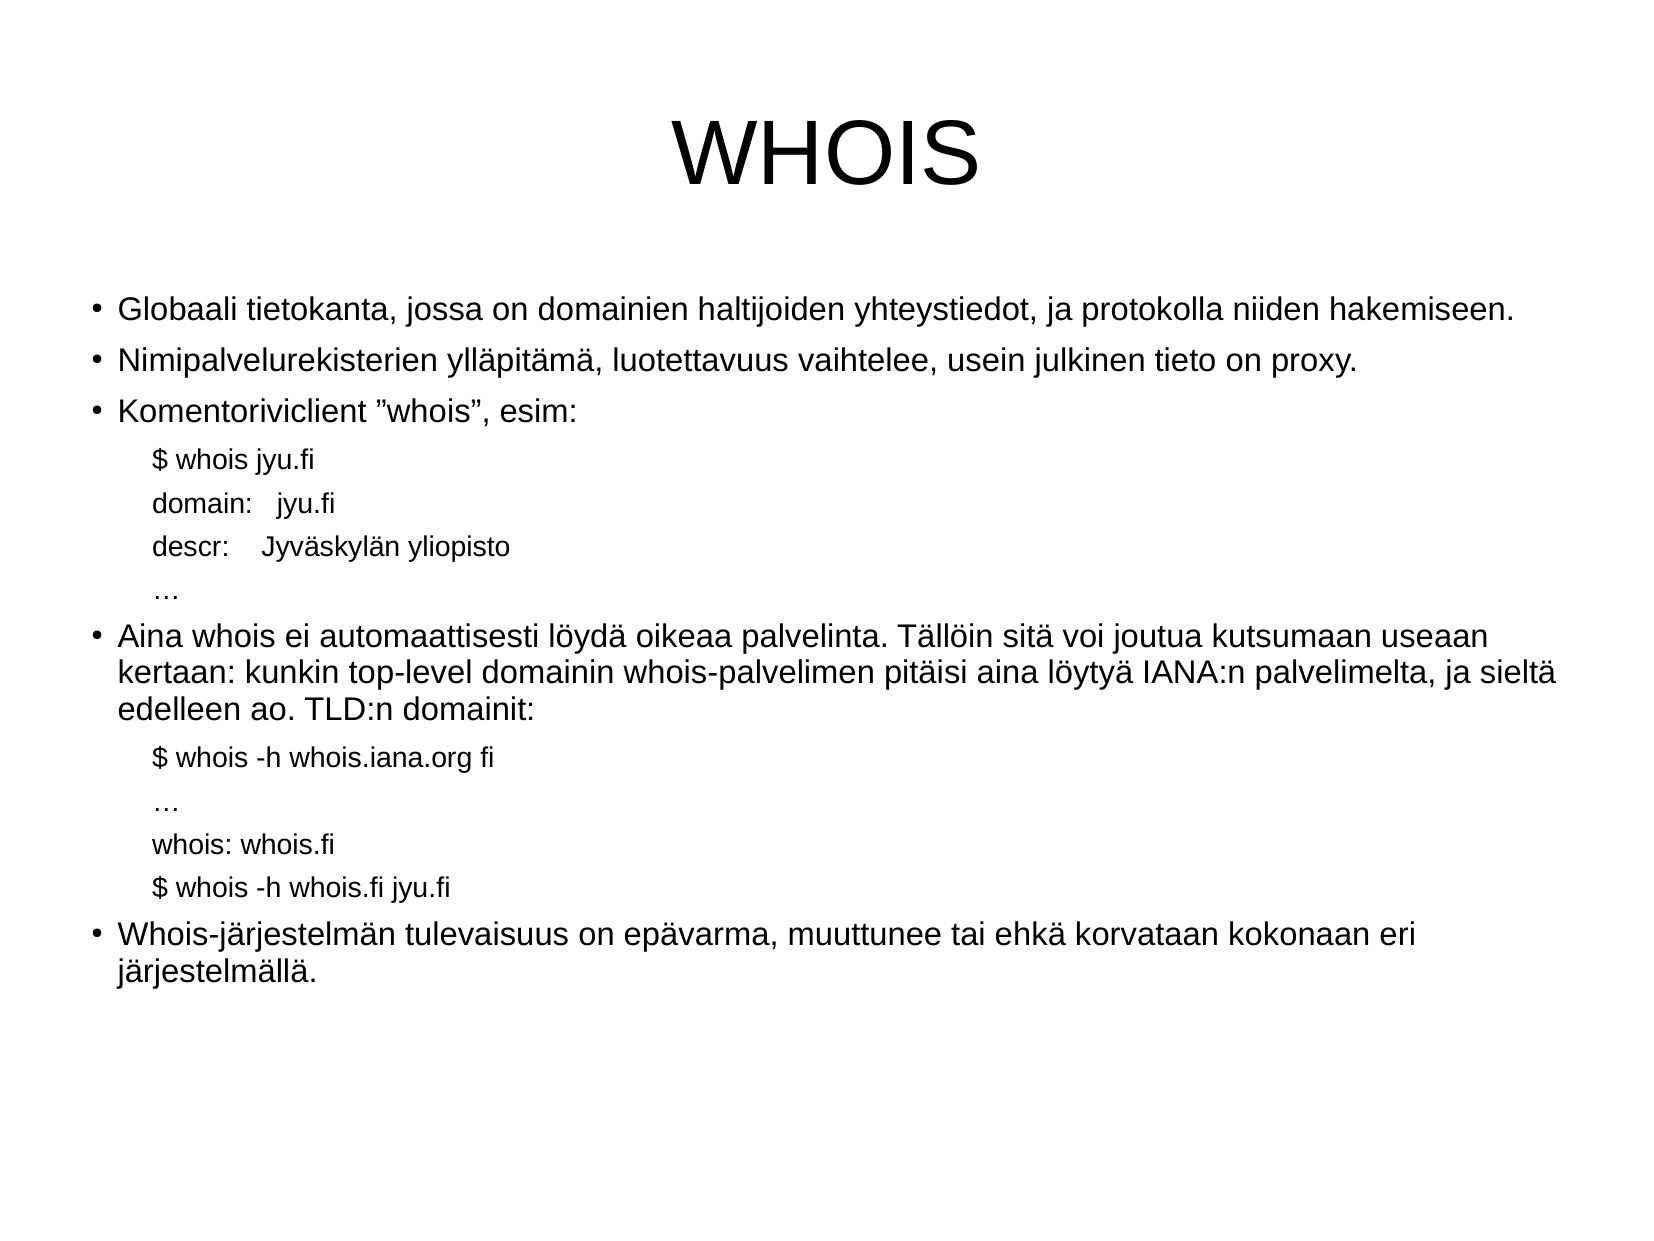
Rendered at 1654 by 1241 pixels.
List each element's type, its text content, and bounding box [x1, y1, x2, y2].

list Globaali tietokanta, jossa on domainien haltijoiden yhteystiedot, ja protokolla niiden hakemiseen. Nimipalvelurekisterien ylläpitämä, luotettavuus vaihtelee, usein julkinen tieto on proxy. Komentoriviclient ”whois”, esim: $ whois jyu.fi domain: jyu.fi descr: Jyväskylän yliopisto … Aina whois ei automaattisesti löydä oikeaa palvelinta. Tällöin sitä voi joutua kutsumaan useaan kertaan: kunkin top-level domainin whois-palvelimen pitäisi aina löytyä IANA:n palvelimelta, ja sieltä edelleen ao. TLD:n domainit: $ whois -h whois.iana.org fi … whois: whois.fi $ whois -h whois.fi jyu.fi Whois-järjestelmän tulevaisuus on epävarma, muuttunee tai ehkä korvataan kokonaan eri järjestelmällä. [82, 290, 1571, 1010]
title WHOIS [82, 49, 1571, 257]
